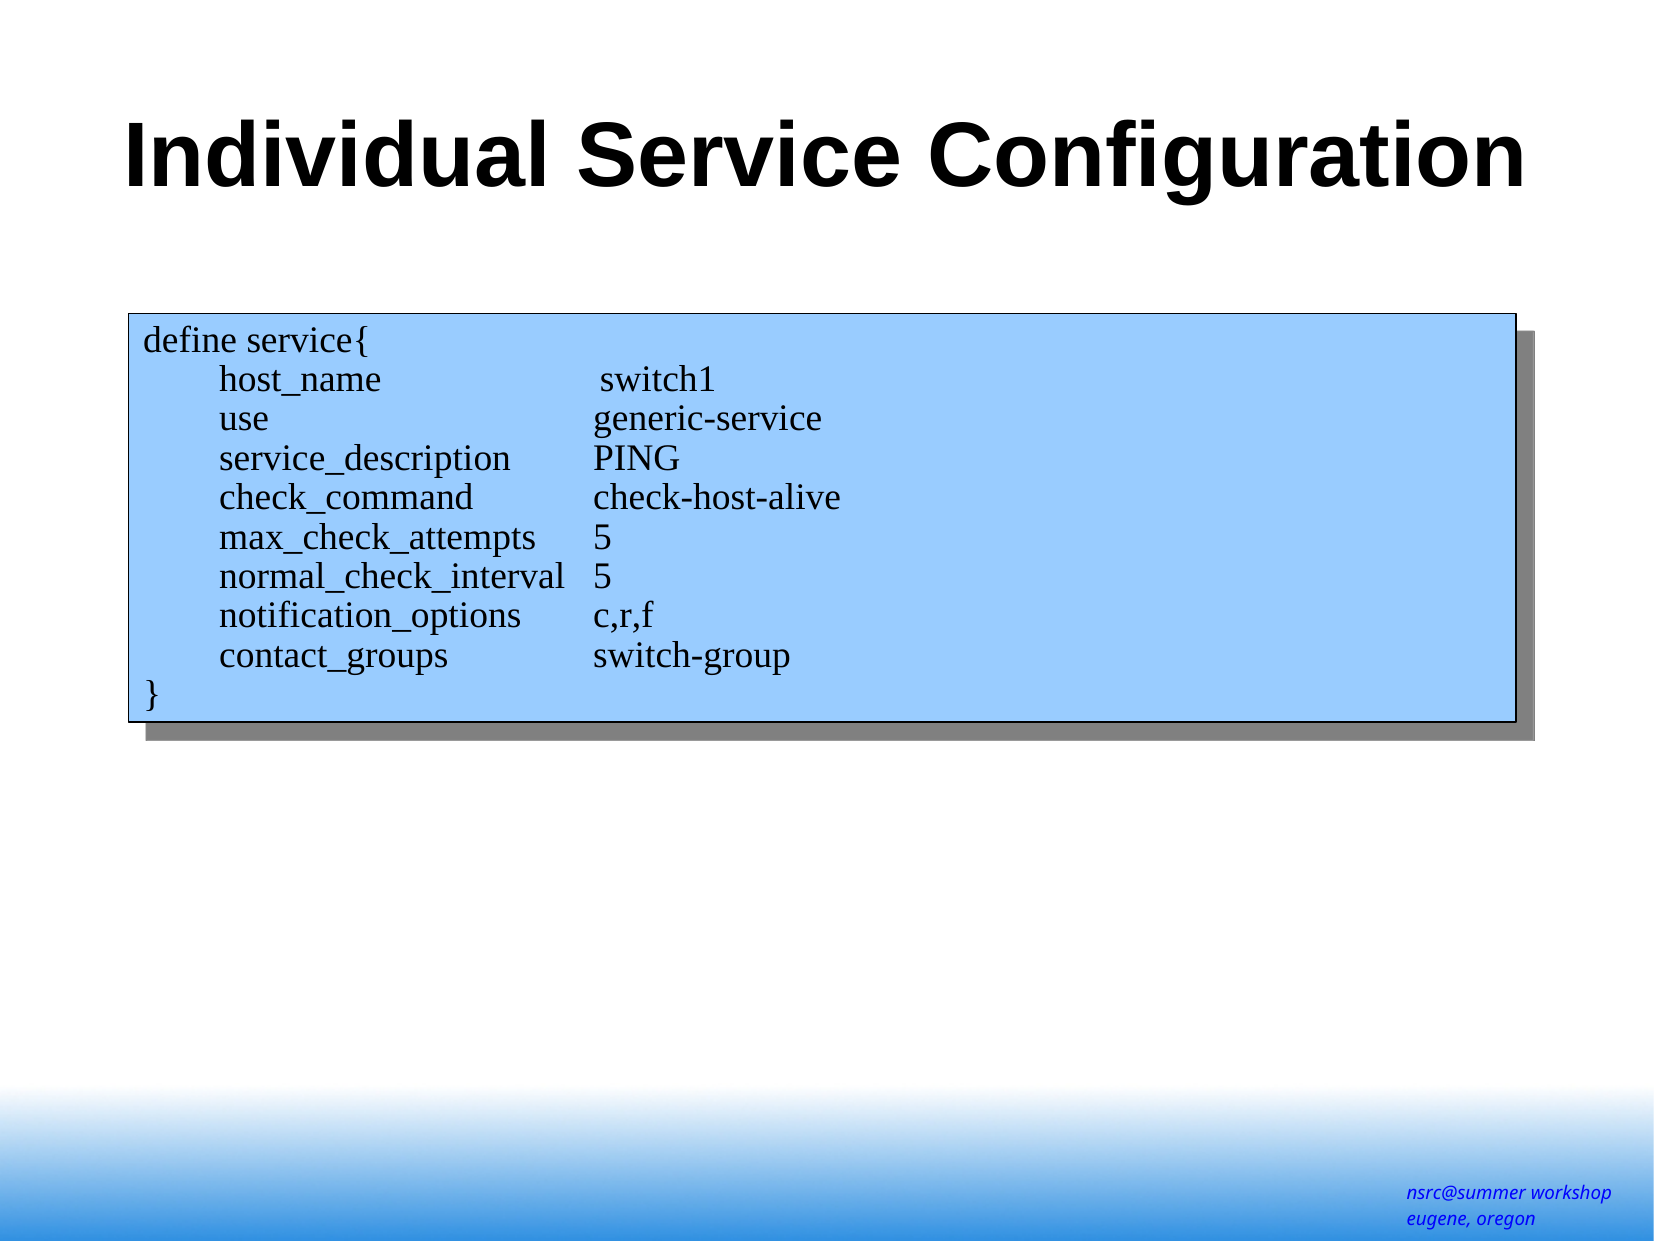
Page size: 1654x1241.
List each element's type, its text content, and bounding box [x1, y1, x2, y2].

picture [0, 1083, 1654, 1241]
title Individual Service Configuration [82, 49, 1571, 257]
text_box define service{ host_name switch1 use generic-service service_description PING check_command check-host-alive max_check_attempts 5 normal_check_interval 5 notification_options c,r,f contact_groups switch-group } [128, 313, 1516, 723]
